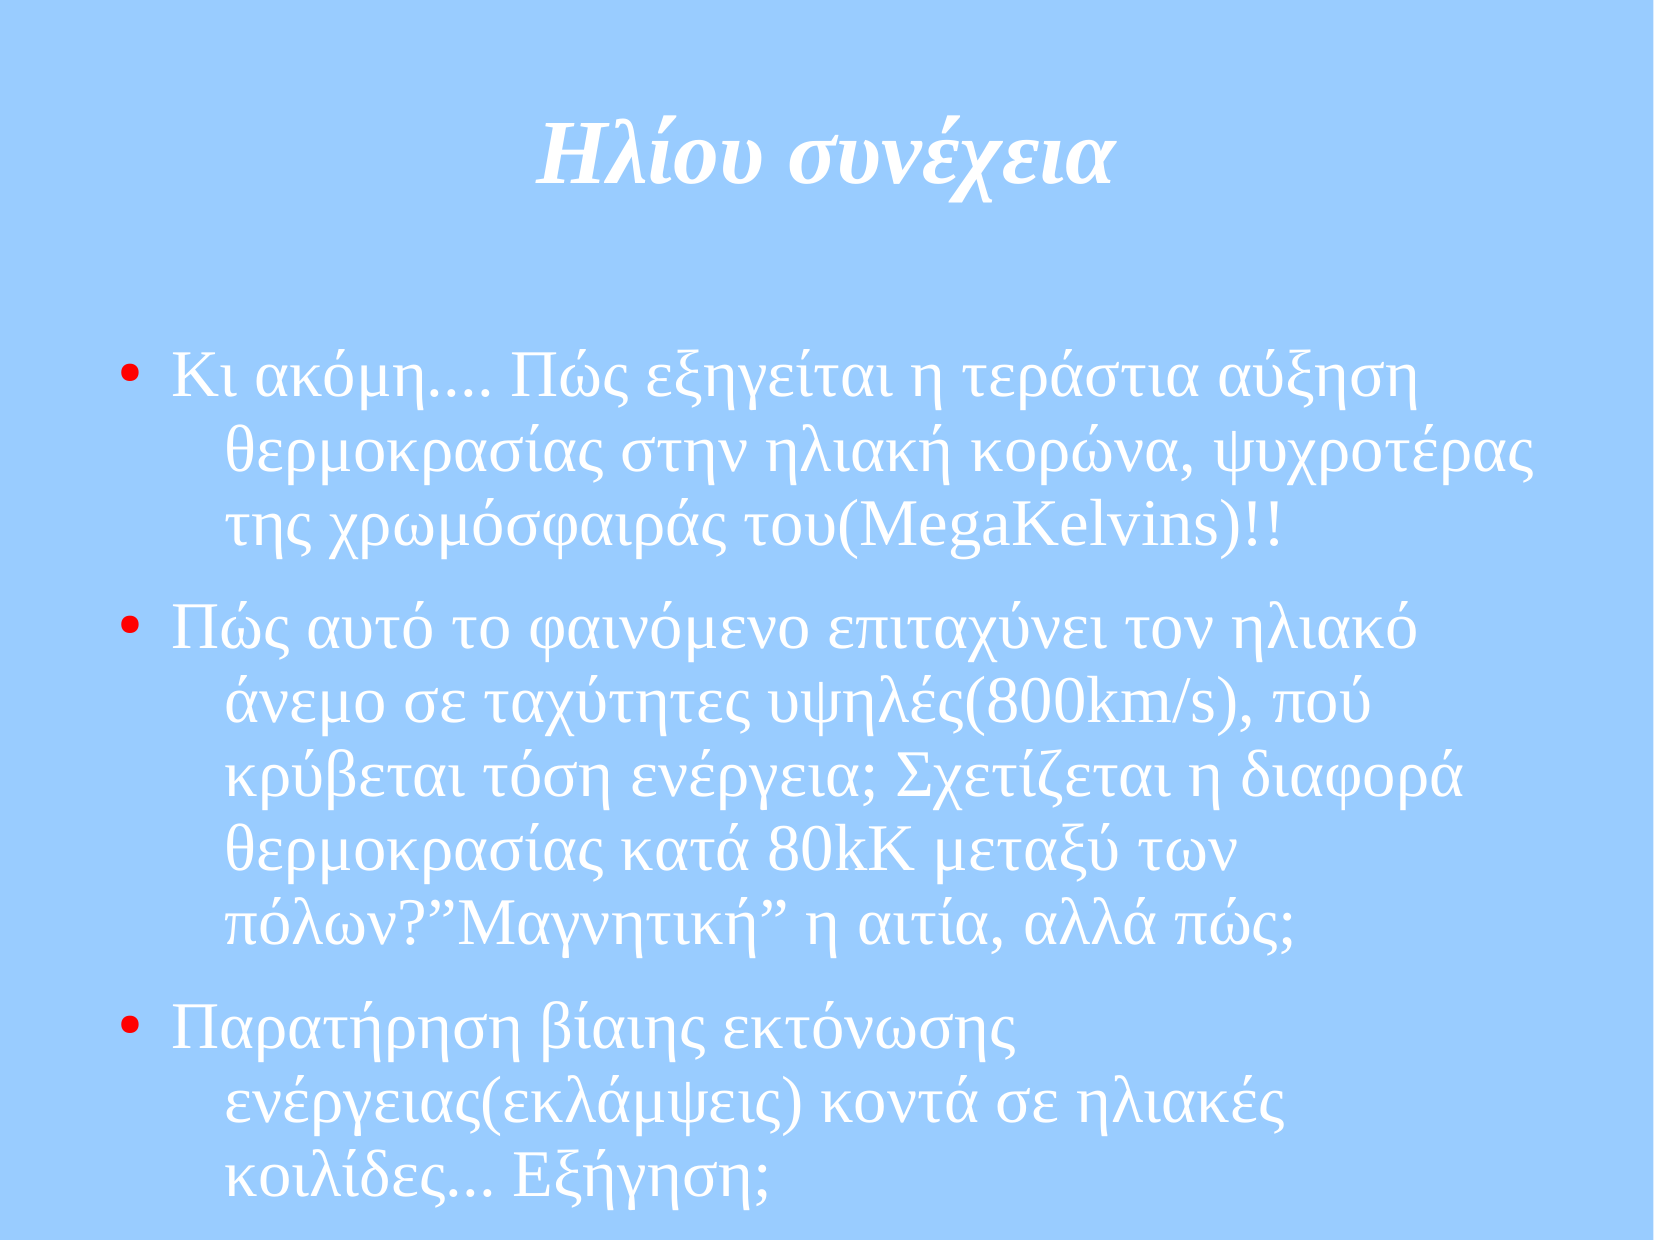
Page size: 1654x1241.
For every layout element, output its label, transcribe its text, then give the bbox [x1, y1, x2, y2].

title Ηλίου συνέχεια [82, 56, 1571, 250]
list Κι ακόμη.... Πώς εξηγείται η τεράστια αύξηση θερμοκρασίας στην ηλιακή κορώνα, ψυχροτέρας της χρωμόσφαιράς του(ΜegaKelvins)!! Πώς αυτό το φαινόμενο επιταχύνει τον ηλιακό άνεμο σε ταχύτητες υψηλές(800km/s), πού κρύβεται τόση ενέργεια; Σχετίζεται η διαφορά θερμοκρασίας κατά 80kK μεταξύ των πόλων?”Μαγνητική” η αιτία, αλλά πώς; Παρατήρηση βίαιης εκτόνωσης ενέργειας(εκλάμψεις) κοντά σε ηλιακές κοιλίδες... Εξήγηση; [82, 337, 1571, 1212]
